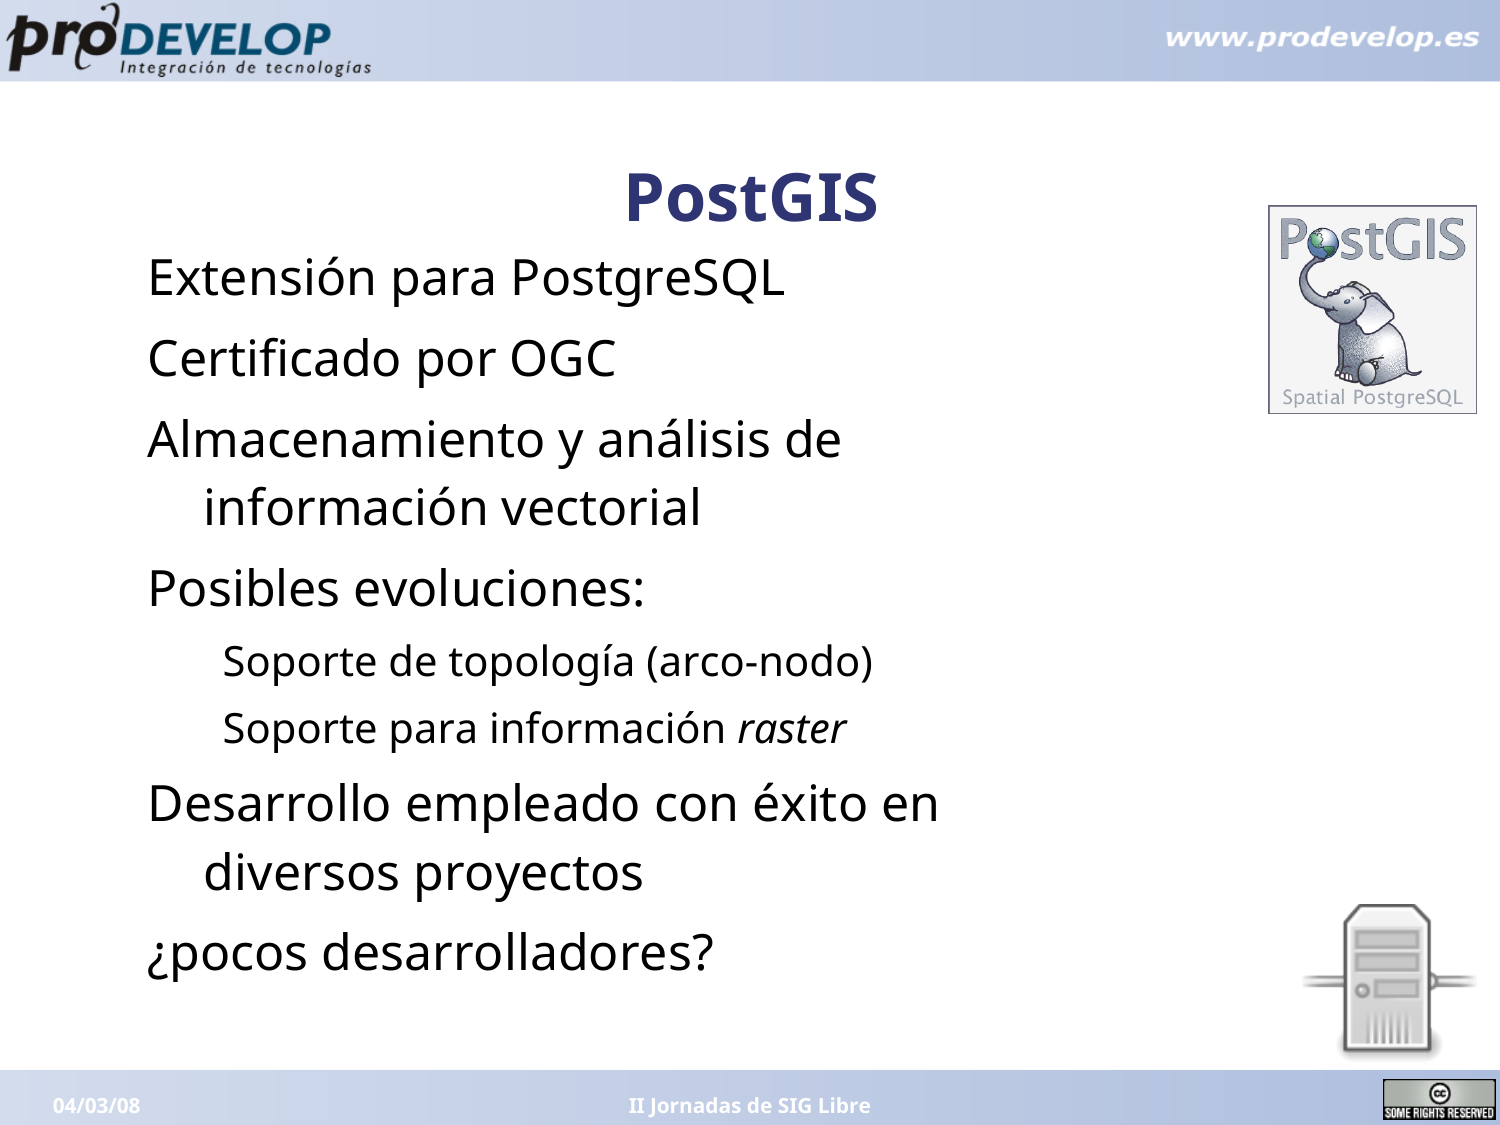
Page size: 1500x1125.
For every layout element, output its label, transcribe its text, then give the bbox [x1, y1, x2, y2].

list Extensión para PostgreSQL Certificado por OGC Almacenamiento y análisis de información vectorial Posibles evoluciones: Soporte de topología (arco-nodo) Soporte para información raster Desarrollo empleado con éxito en diversos proyectos ¿pocos desarrolladores? [147, 242, 1270, 1044]
picture [0, 0, 1500, 1125]
title PostGIS [76, 109, 1427, 282]
